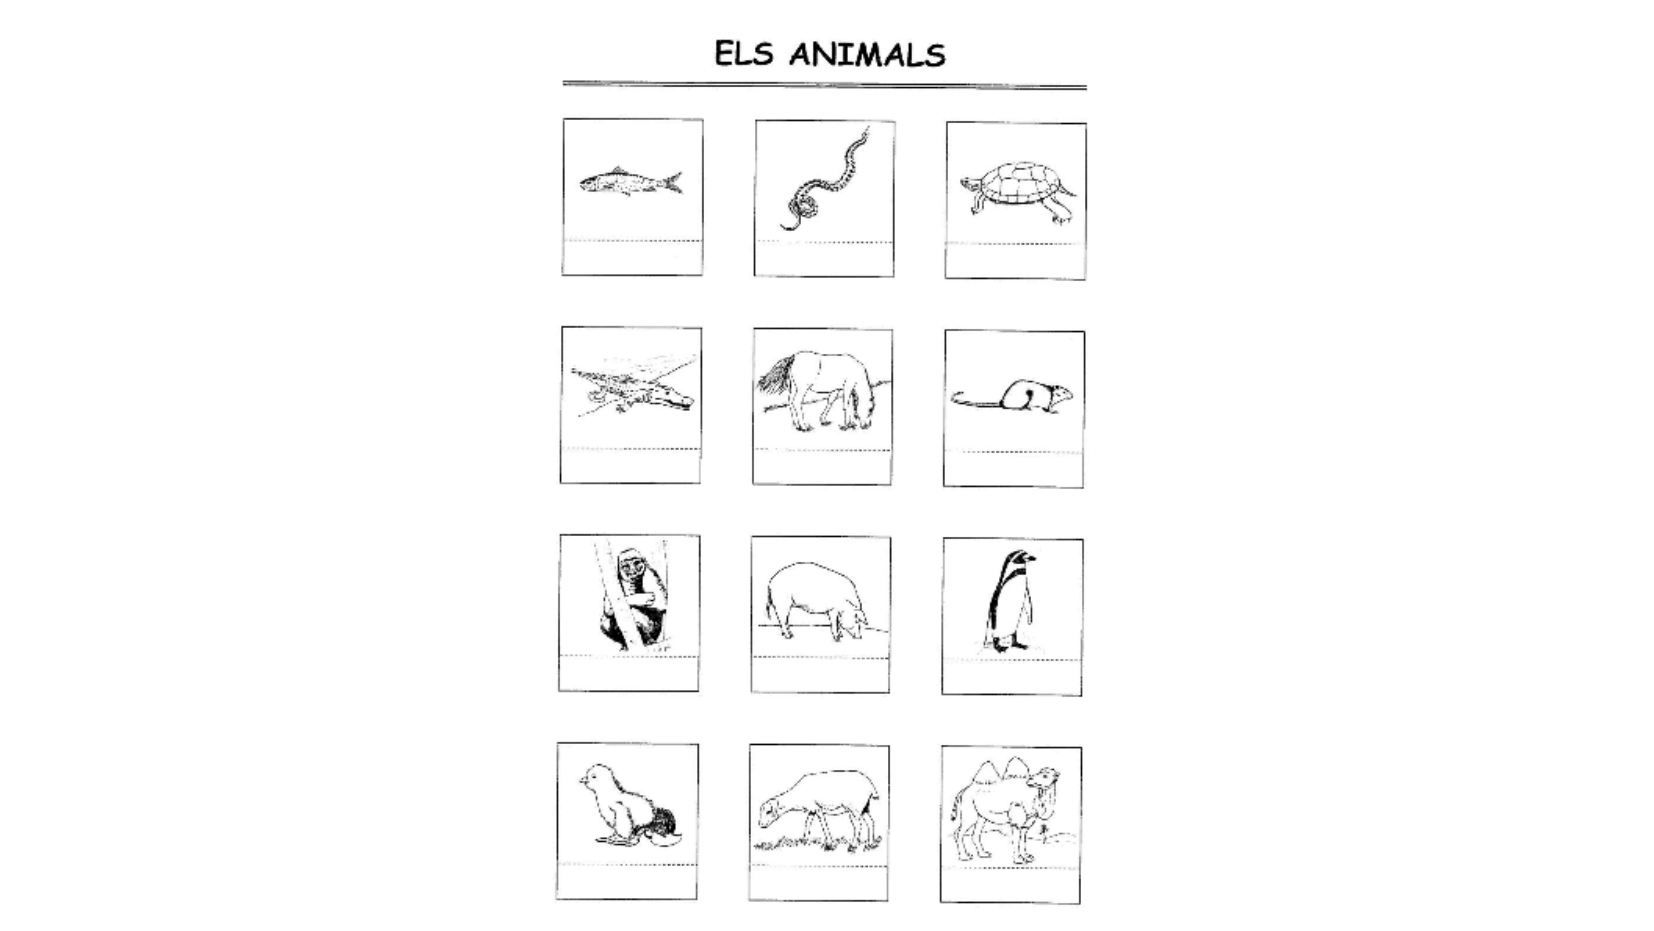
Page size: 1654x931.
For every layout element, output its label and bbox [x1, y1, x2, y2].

picture [546, 12, 1106, 916]
